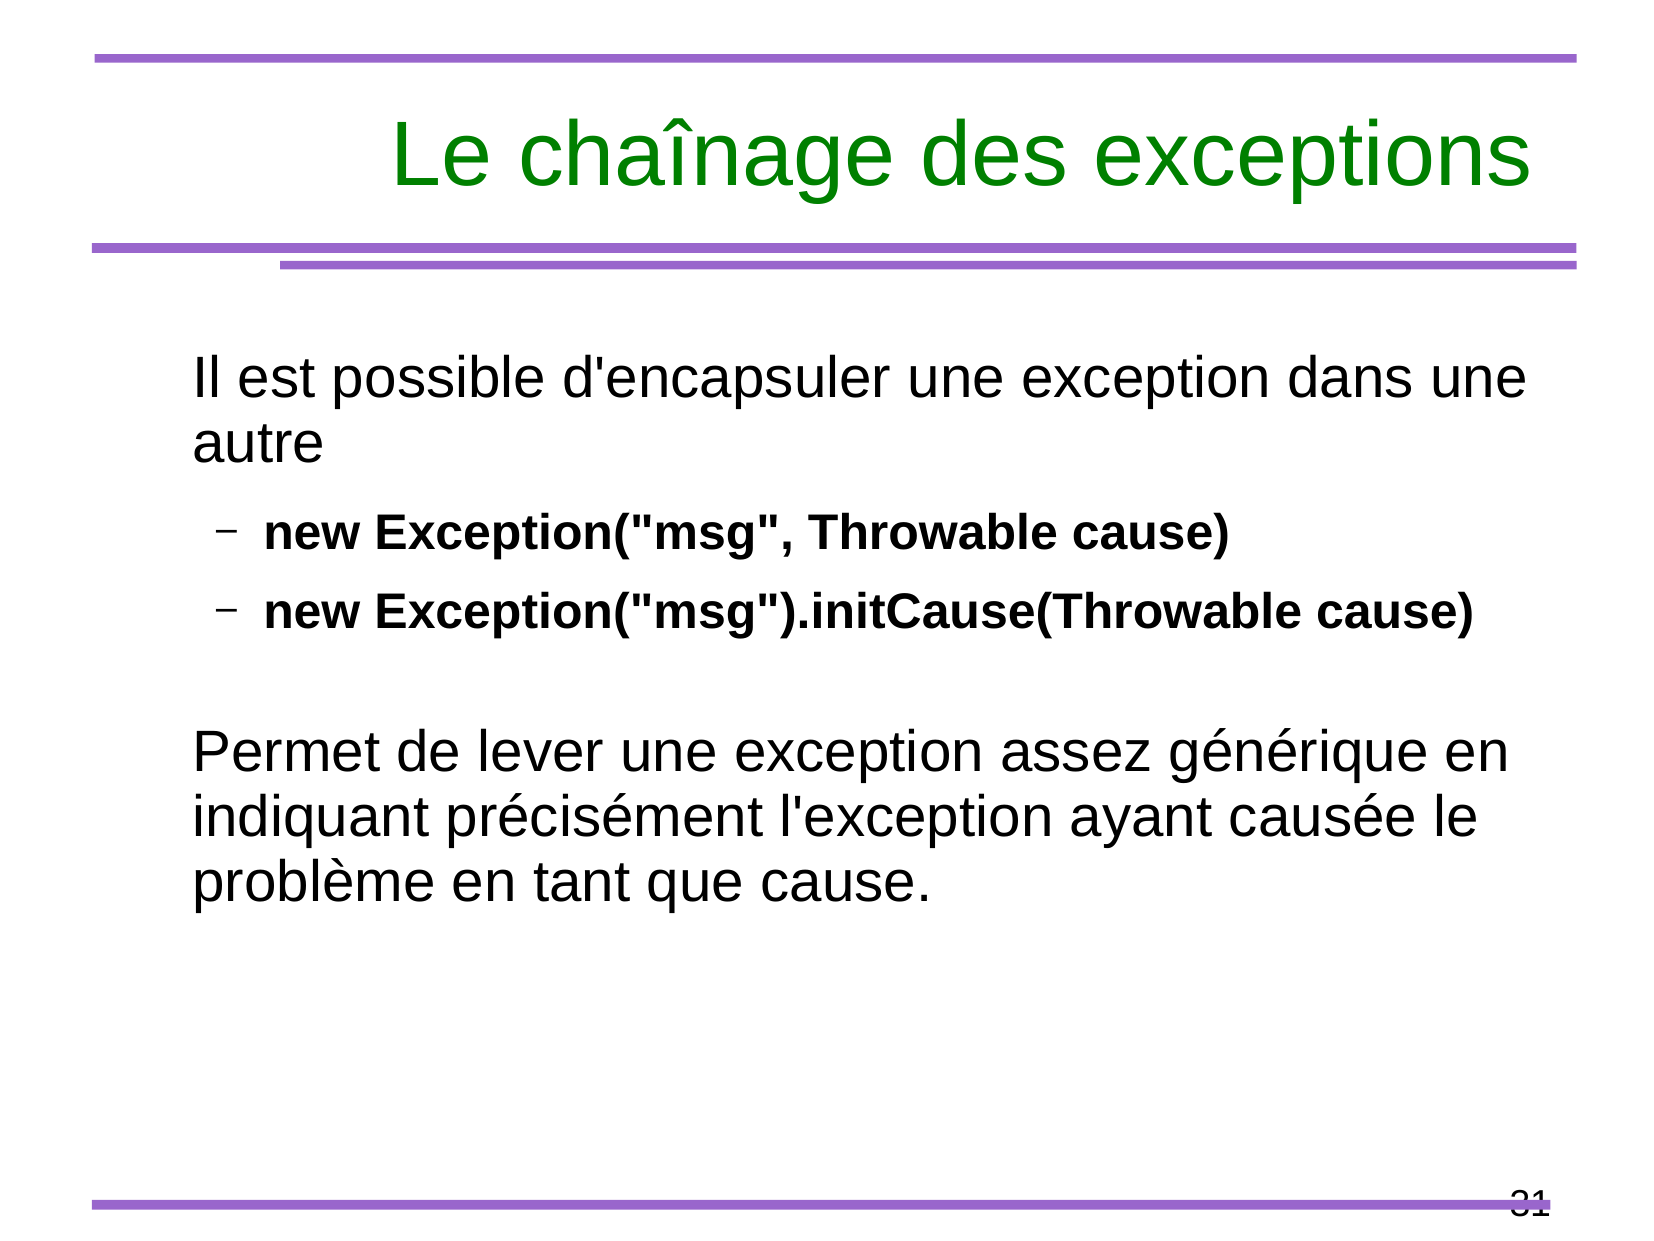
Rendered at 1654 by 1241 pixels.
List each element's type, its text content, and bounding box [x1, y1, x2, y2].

list Il est possible d'encapsuler une exception dans une autre new Exception("msg", Throwable cause) new Exception("msg").initCause(Throwable cause) Permet de lever une exception assez générique en indiquant précisément l'exception ayant causée le problème en tant que cause. [121, 344, 1534, 935]
title Le chaînage des exceptions [121, 49, 1534, 257]
